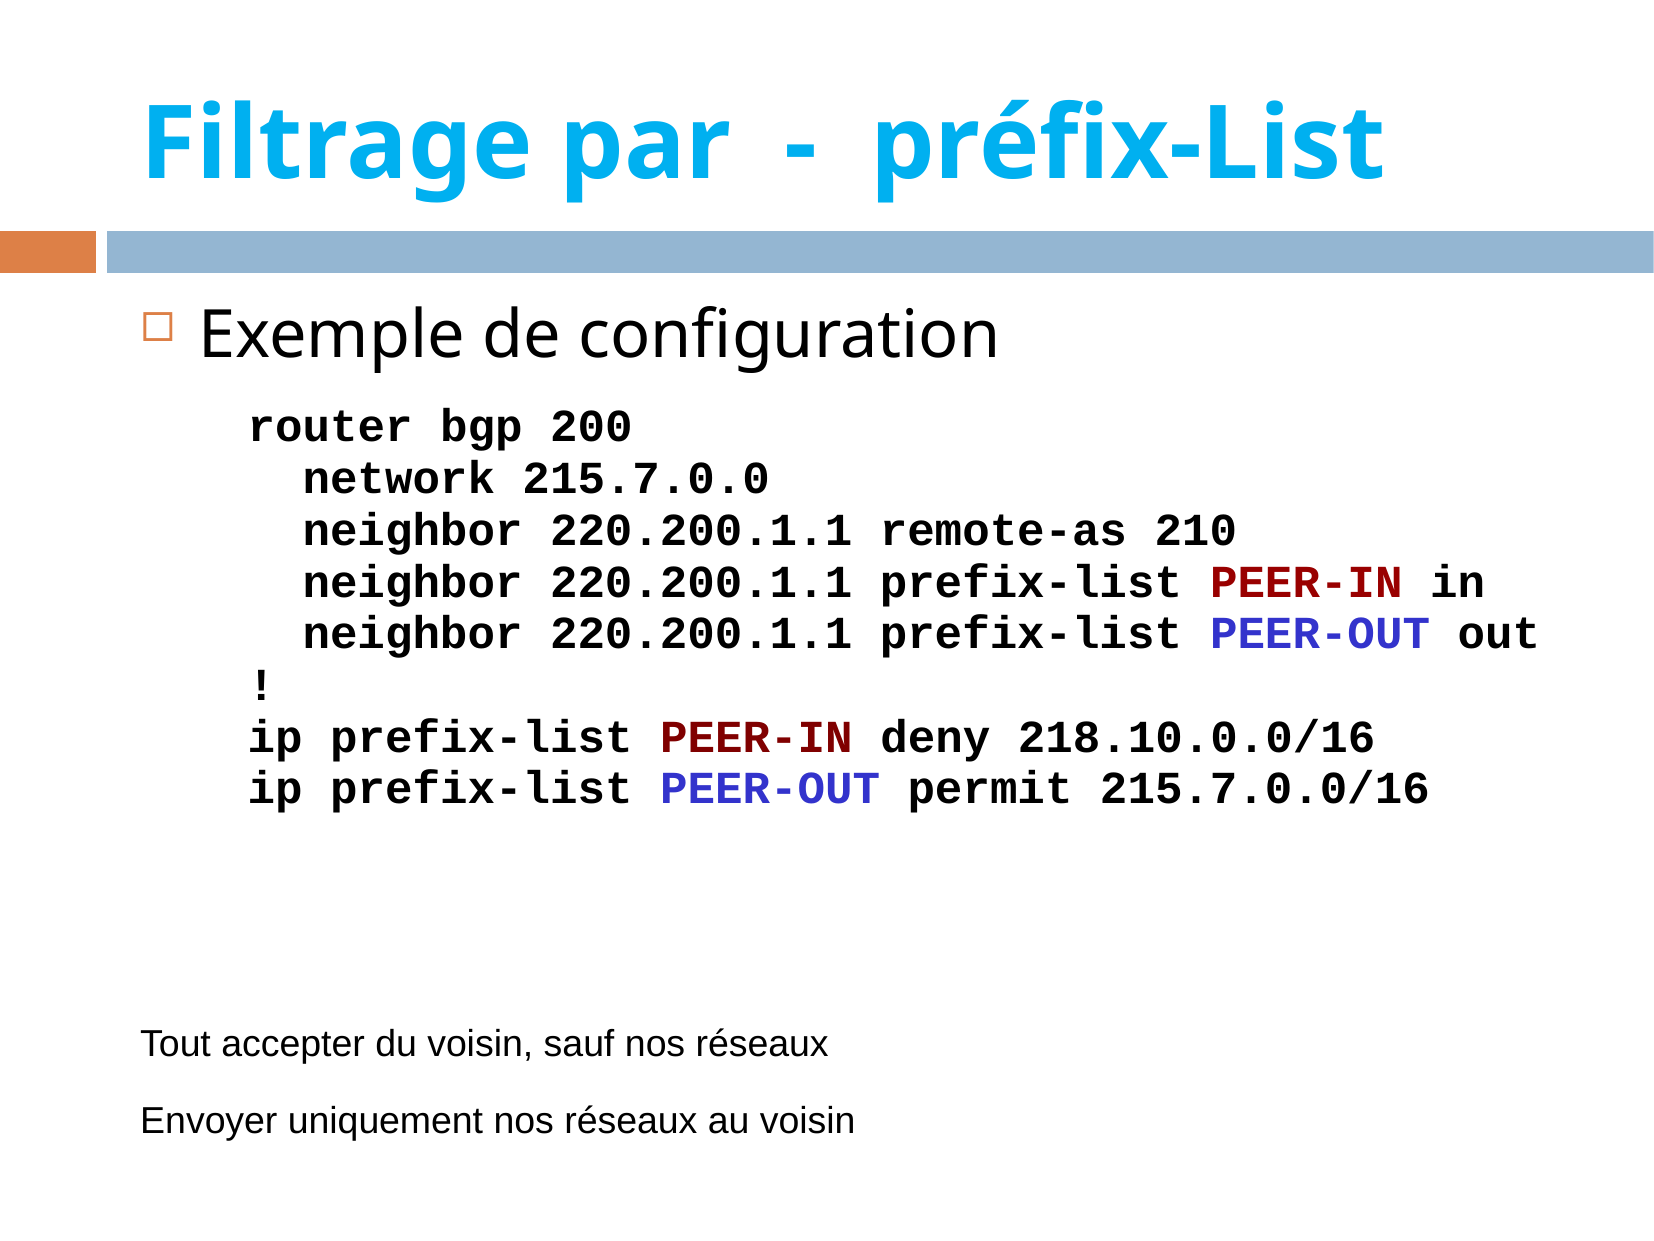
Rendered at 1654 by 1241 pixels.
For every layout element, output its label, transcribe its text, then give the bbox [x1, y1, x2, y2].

list Exemple de configuration [123, 289, 1558, 1015]
text_box router bgp 200 network 215.7.0.0 neighbor 220.200.1.1 remote-as 210 neighbor 220.200.1.1 prefix-list PEER-IN in neighbor 220.200.1.1 prefix-list PEER-OUT out ! ip prefix-list PEER-IN deny 218.10.0.0/16 ip prefix-list PEER-OUT permit 215.7.0.0/16 [231, 392, 1575, 933]
text_box Tout accepter du voisin, sauf nos réseaux Envoyer uniquement nos réseaux au voisin [123, 1015, 1561, 1153]
title Filtrage par - préfix-List [123, 41, 1530, 248]
